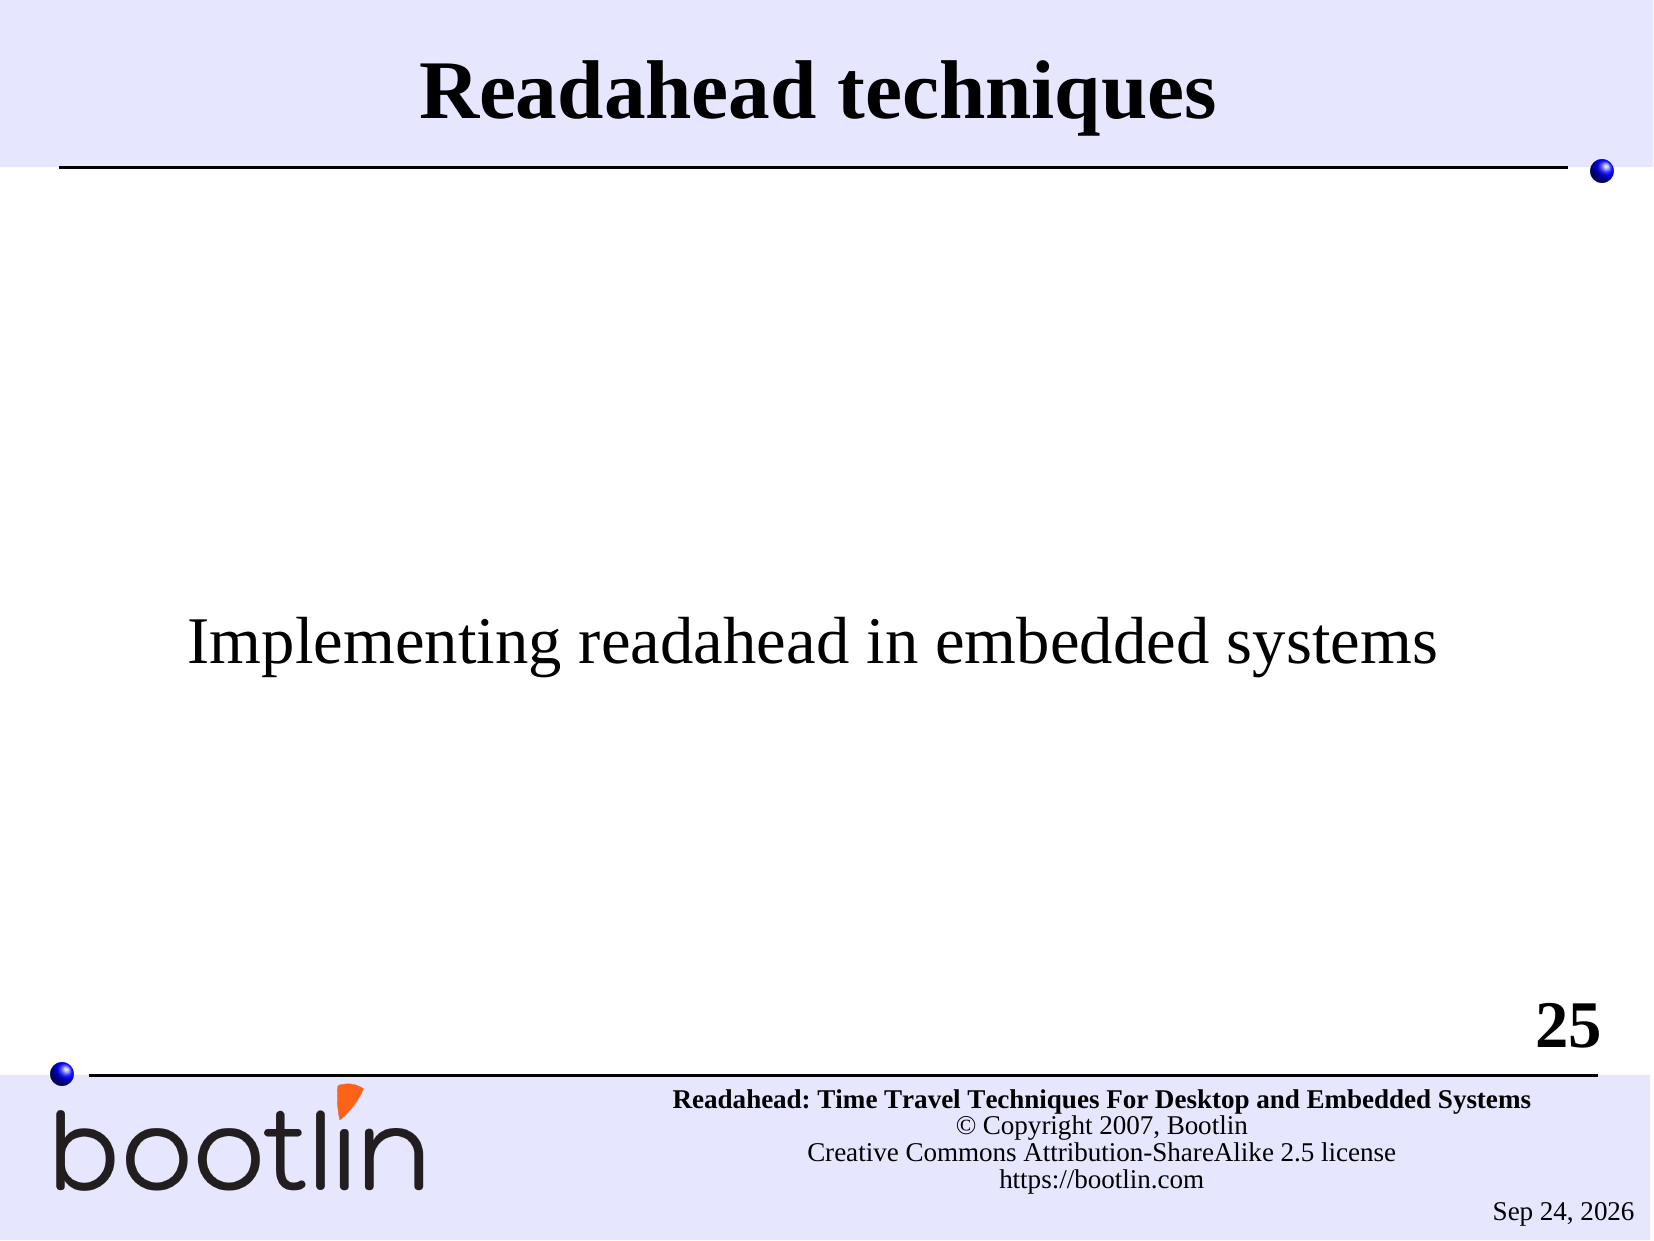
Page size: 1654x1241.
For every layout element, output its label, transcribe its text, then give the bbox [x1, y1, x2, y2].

title Readahead techniques [33, 29, 1604, 153]
subtitle Implementing readahead in embedded systems [54, 216, 1574, 1066]
picture [17, 1060, 462, 1230]
